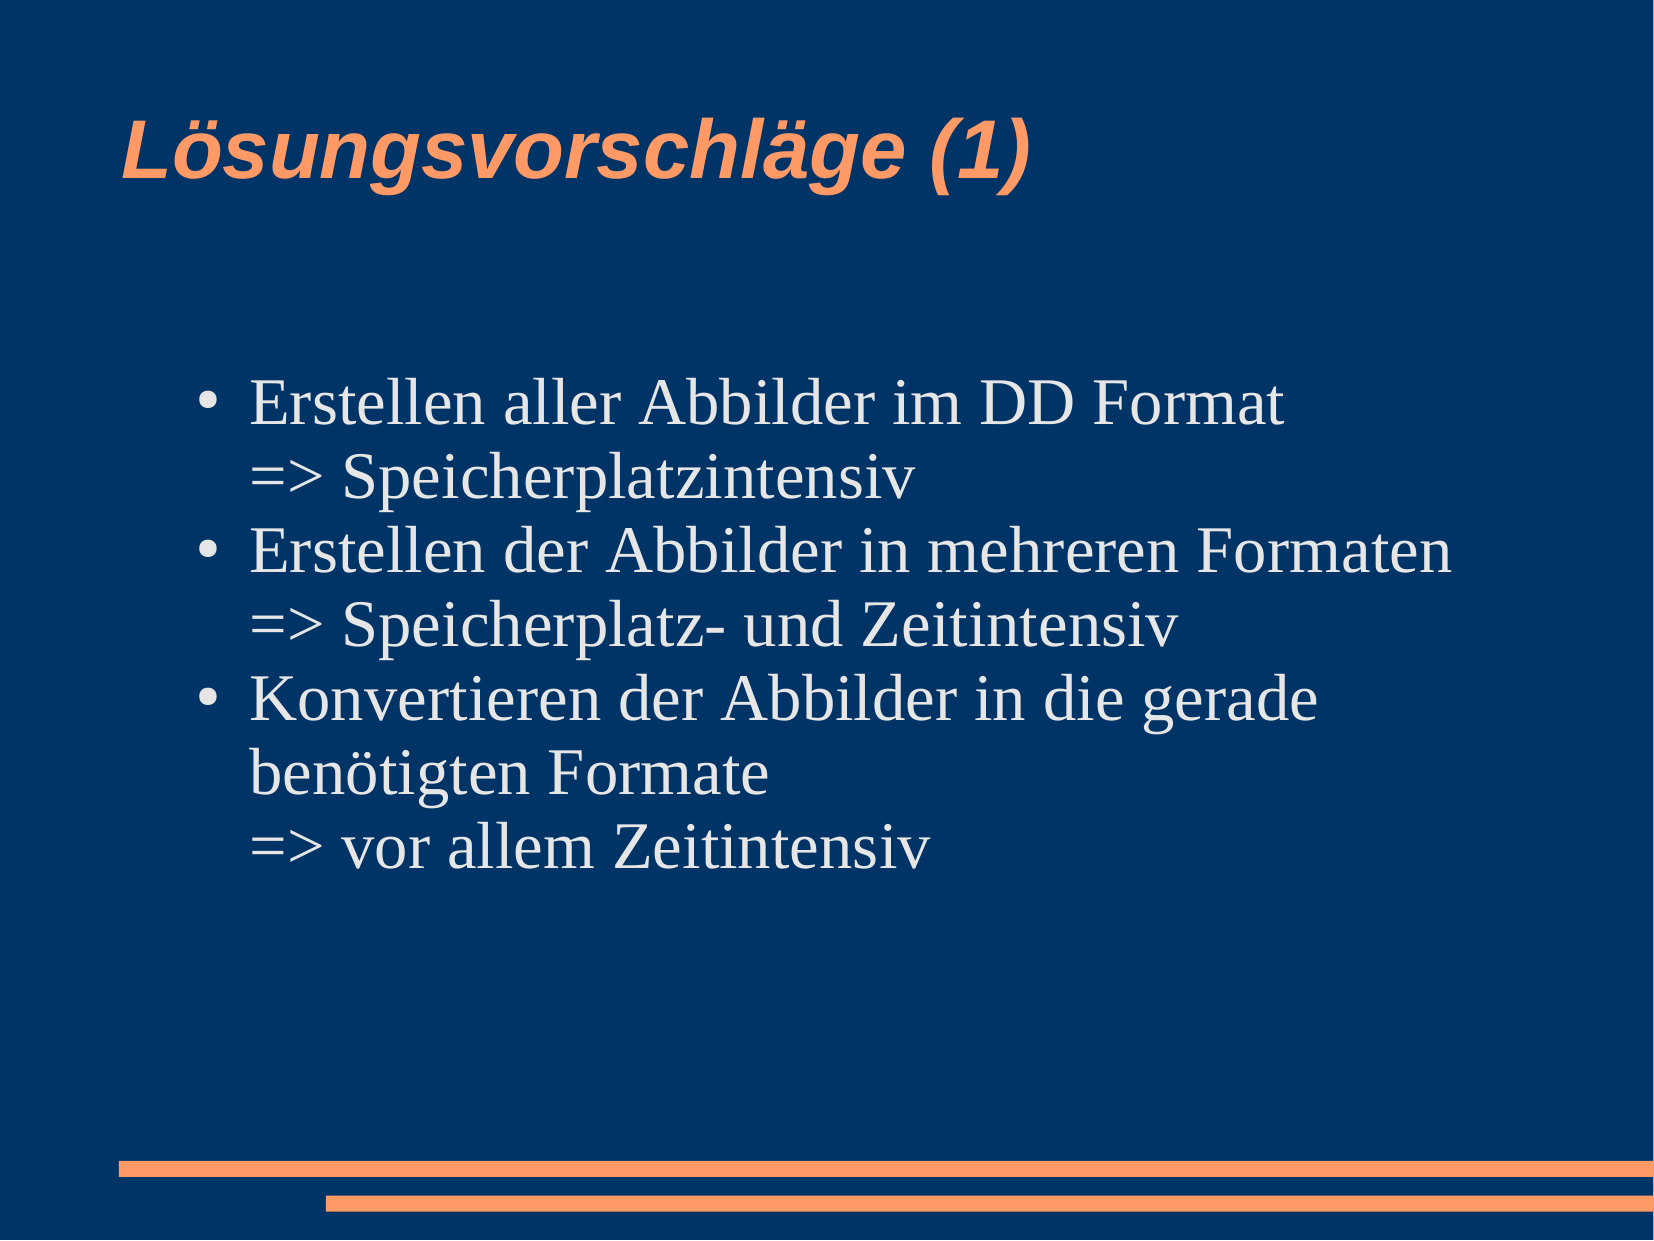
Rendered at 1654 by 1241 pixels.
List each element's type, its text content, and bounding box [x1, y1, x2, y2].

list Erstellen aller Abbilder im DD Format => Speicherplatzintensiv Erstellen der Abbilder in mehreren Formaten => Speicherplatz- und Zeitintensiv Konvertieren der Abbilder in die gerade benötigten Formate => vor allem Zeitintensiv [178, 364, 1570, 1147]
title Lösungsvorschläge (1) [121, 46, 1534, 254]
